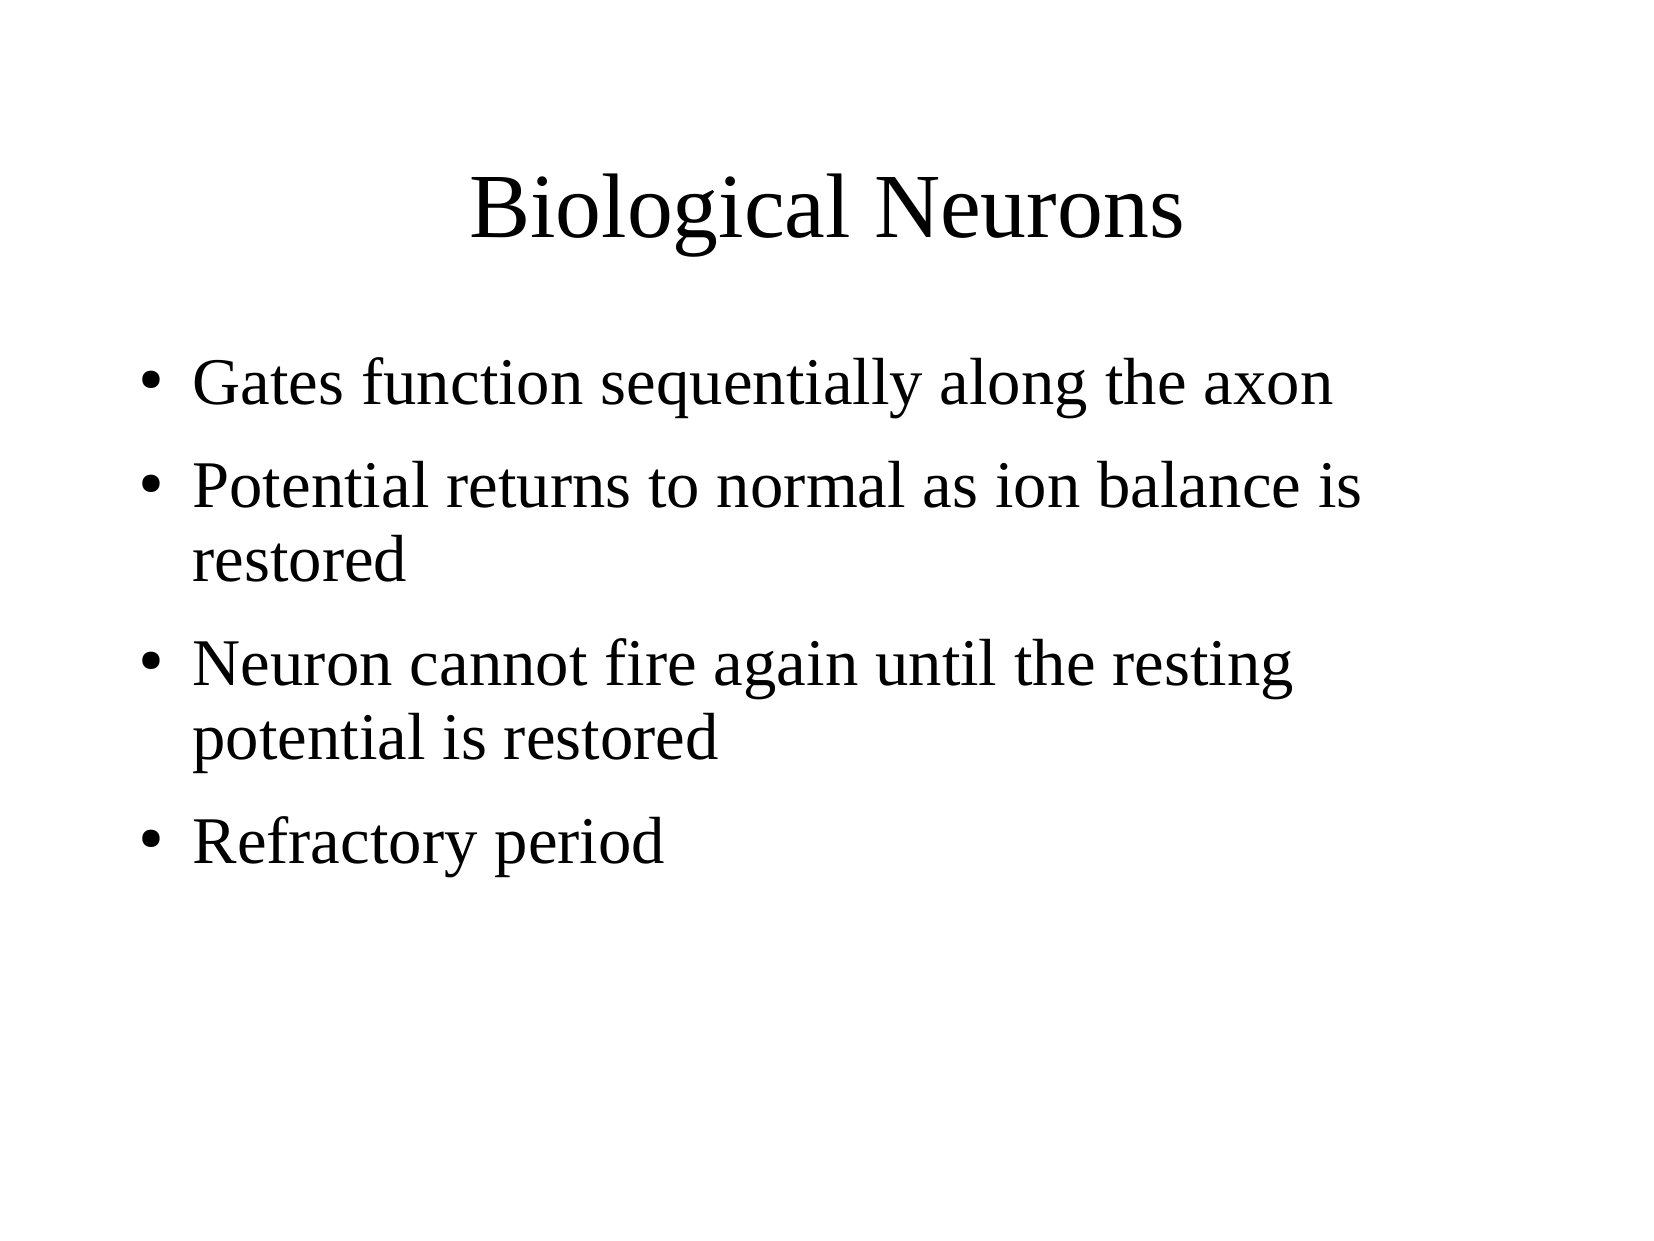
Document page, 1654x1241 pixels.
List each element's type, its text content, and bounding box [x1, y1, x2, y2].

list Gates function sequentially along the axon Potential returns to normal as ion balance is restored Neuron cannot fire again until the resting potential is restored Refractory period [121, 344, 1534, 1127]
title Biological Neurons [121, 102, 1534, 311]
